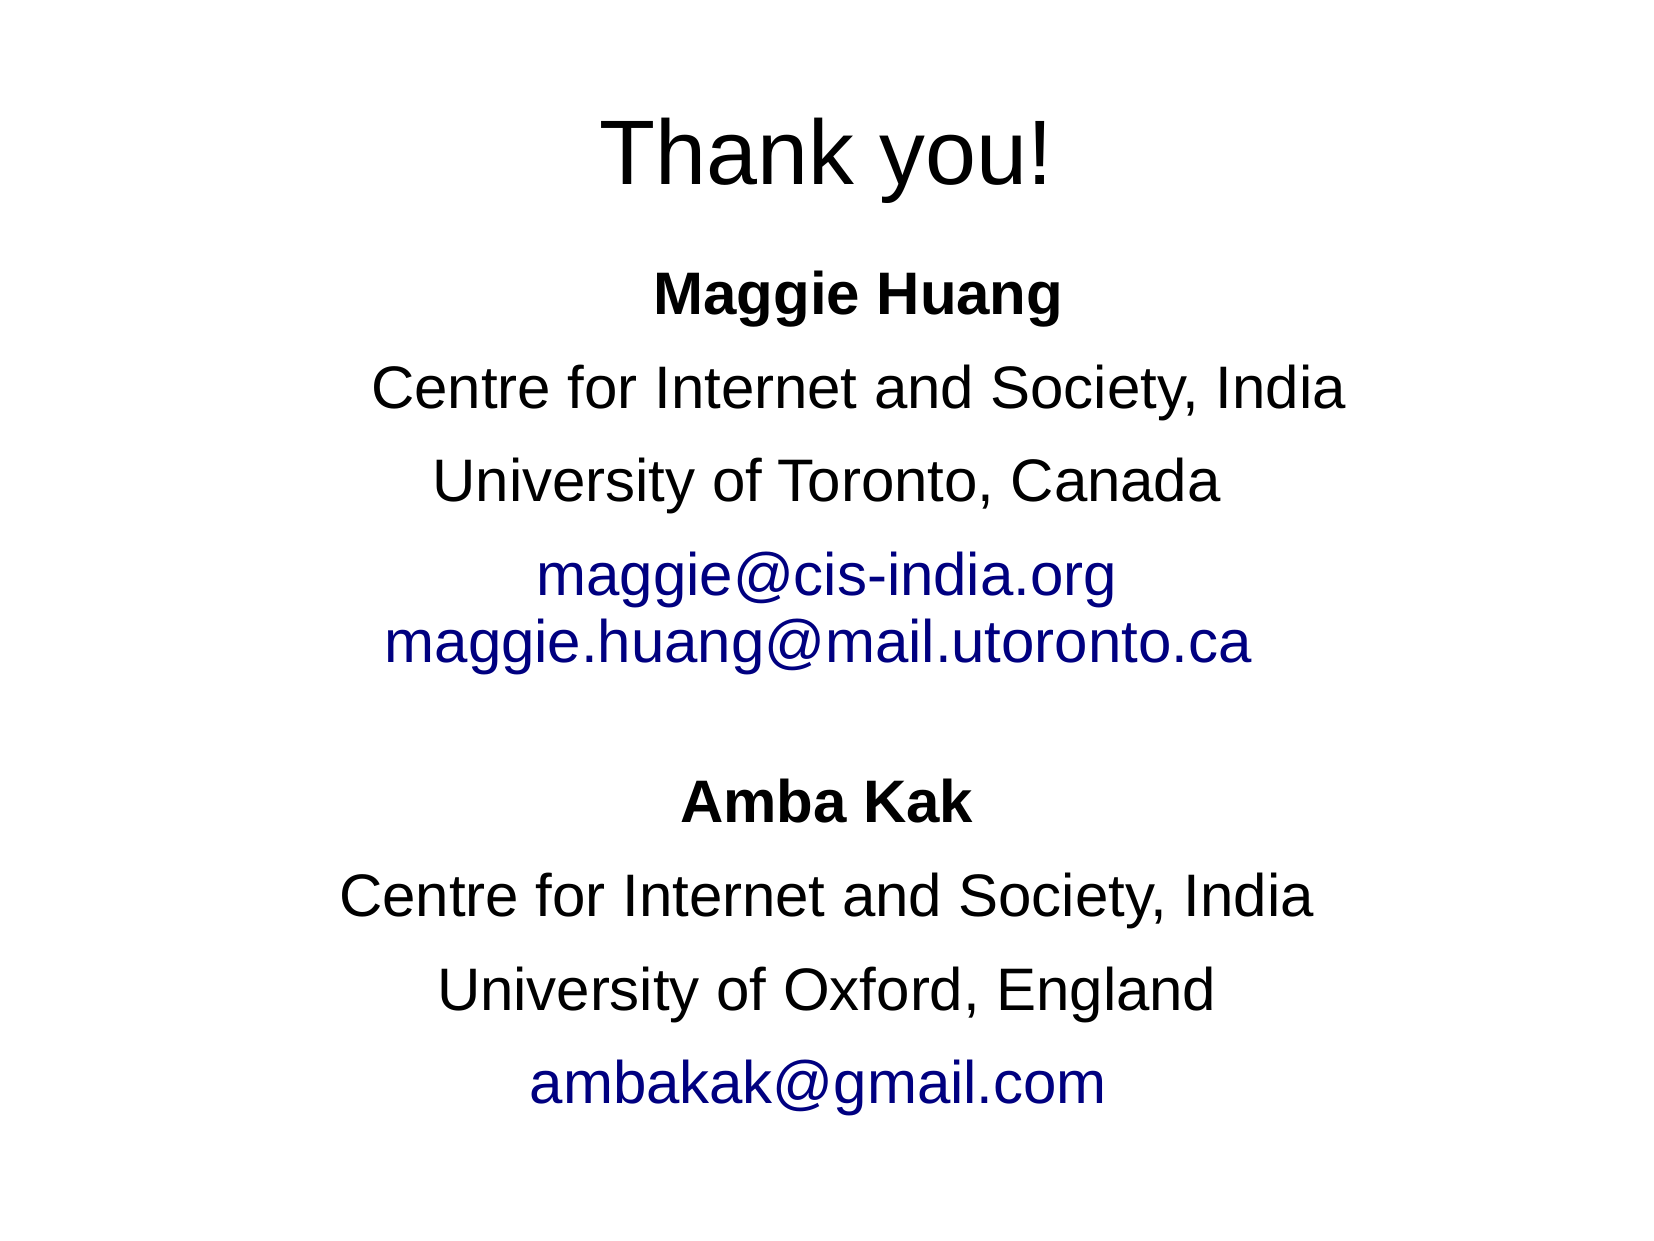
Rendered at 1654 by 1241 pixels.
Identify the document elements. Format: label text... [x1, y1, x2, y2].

title Thank you! [82, 49, 1571, 257]
list Maggie Huang Centre for Internet and Society, India University of Toronto, Canada maggie@cis-india.org maggie.huang@mail.utoronto.ca Amba Kak Centre for Internet and Society, India University of Oxford, England ambakak@gmail.com [82, 260, 1571, 1126]
